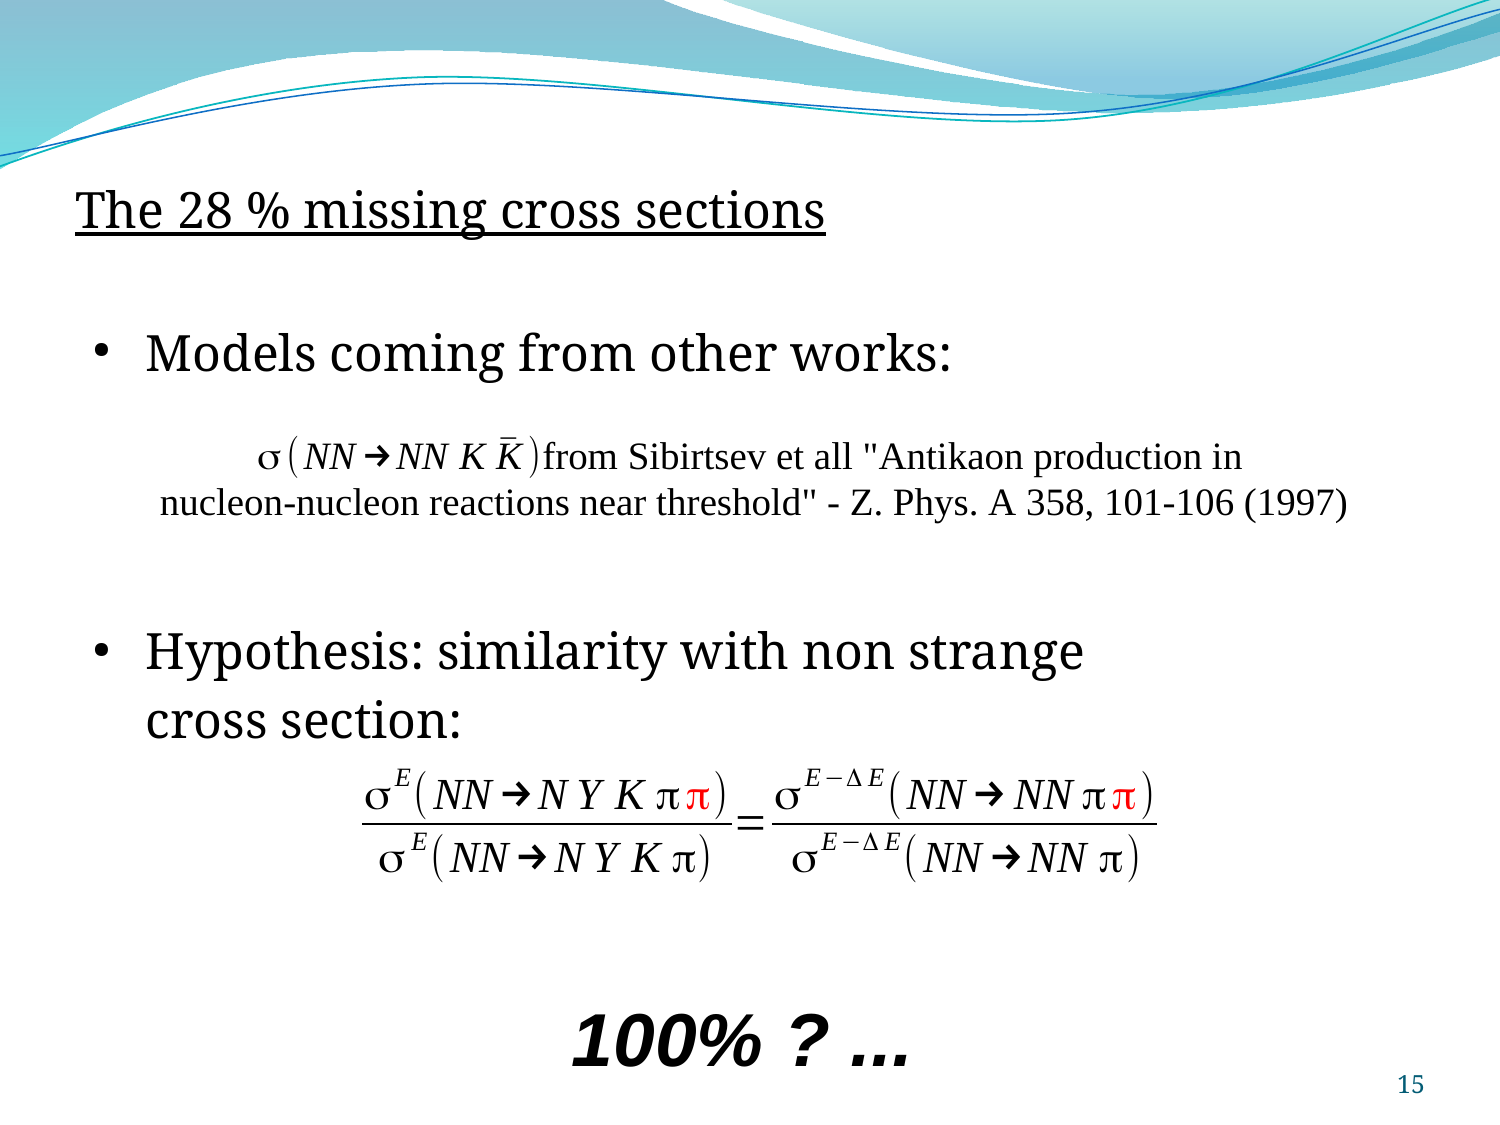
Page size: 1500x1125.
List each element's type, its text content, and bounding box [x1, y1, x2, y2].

list Models coming from other works: Hypothesis: similarity with non strange cross section: [75, 317, 1456, 1038]
chart [348, 761, 1171, 886]
title The 28 % missing cross sections [75, 115, 1425, 303]
text_box 100% ? ... [315, 914, 1170, 1125]
chart [150, 433, 1353, 526]
